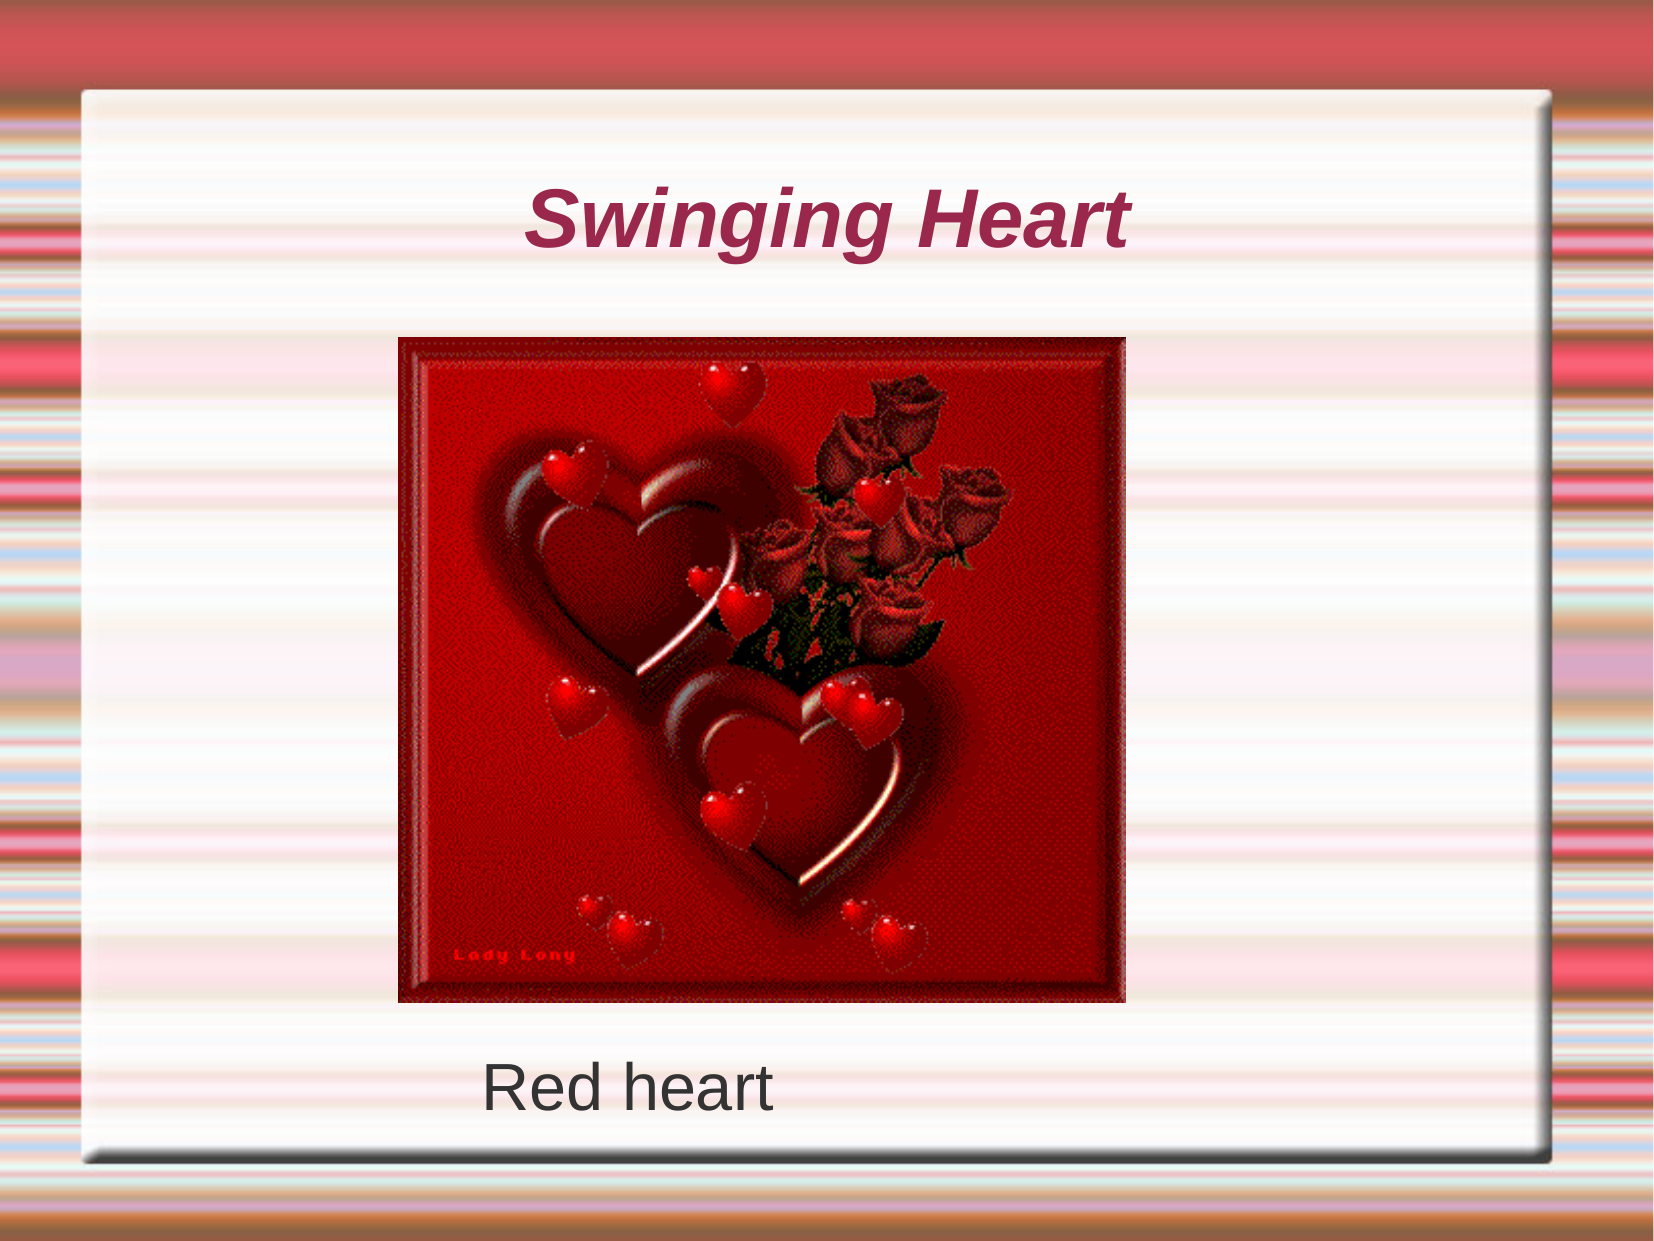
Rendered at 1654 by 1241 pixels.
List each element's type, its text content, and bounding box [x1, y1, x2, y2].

title Swinging Heart [121, 114, 1534, 322]
picture [0, 0, 1654, 1241]
list Red heart [398, 1050, 1126, 1241]
